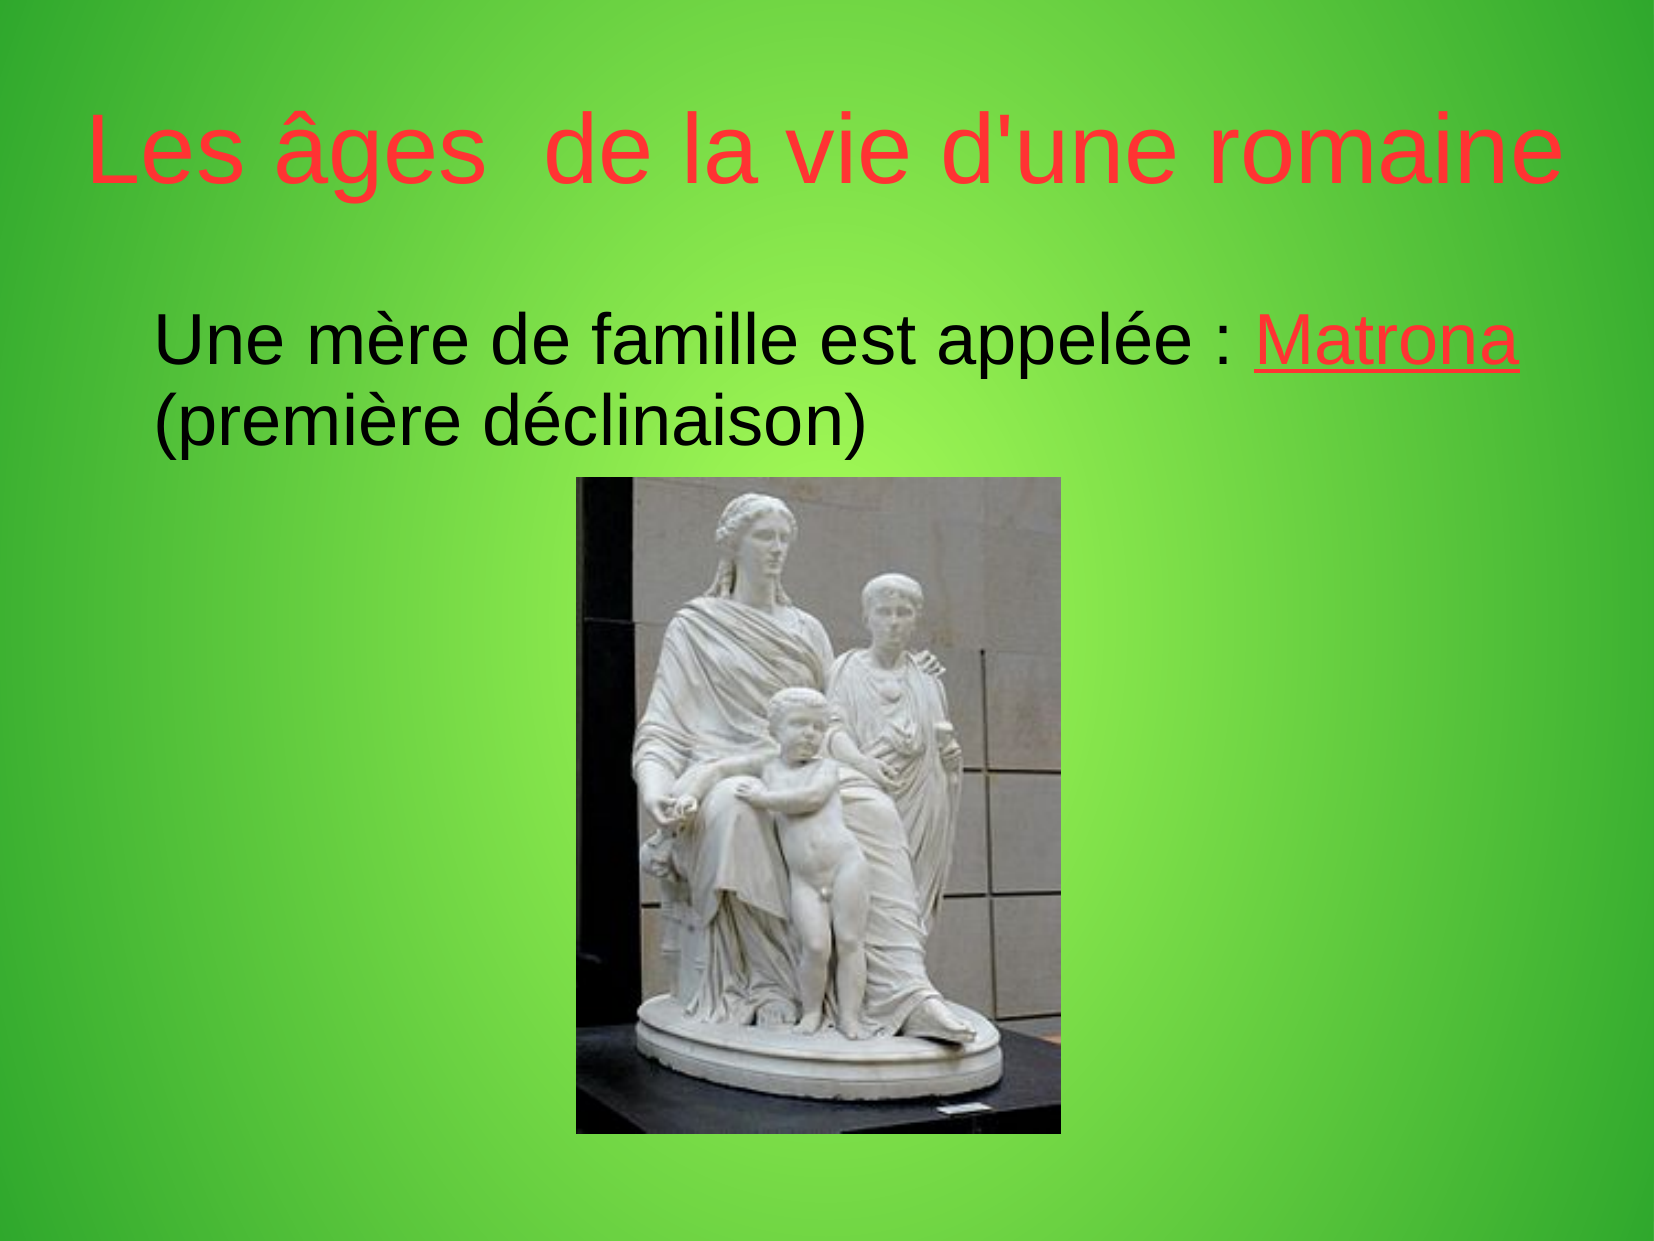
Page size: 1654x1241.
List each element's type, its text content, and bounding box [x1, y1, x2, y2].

title Les âges de la vie d'une romaine [82, 47, 1571, 252]
picture [576, 477, 1061, 1134]
list Une mère de famille est appelée : Matrona (première déclinaison) [82, 299, 1571, 1019]
